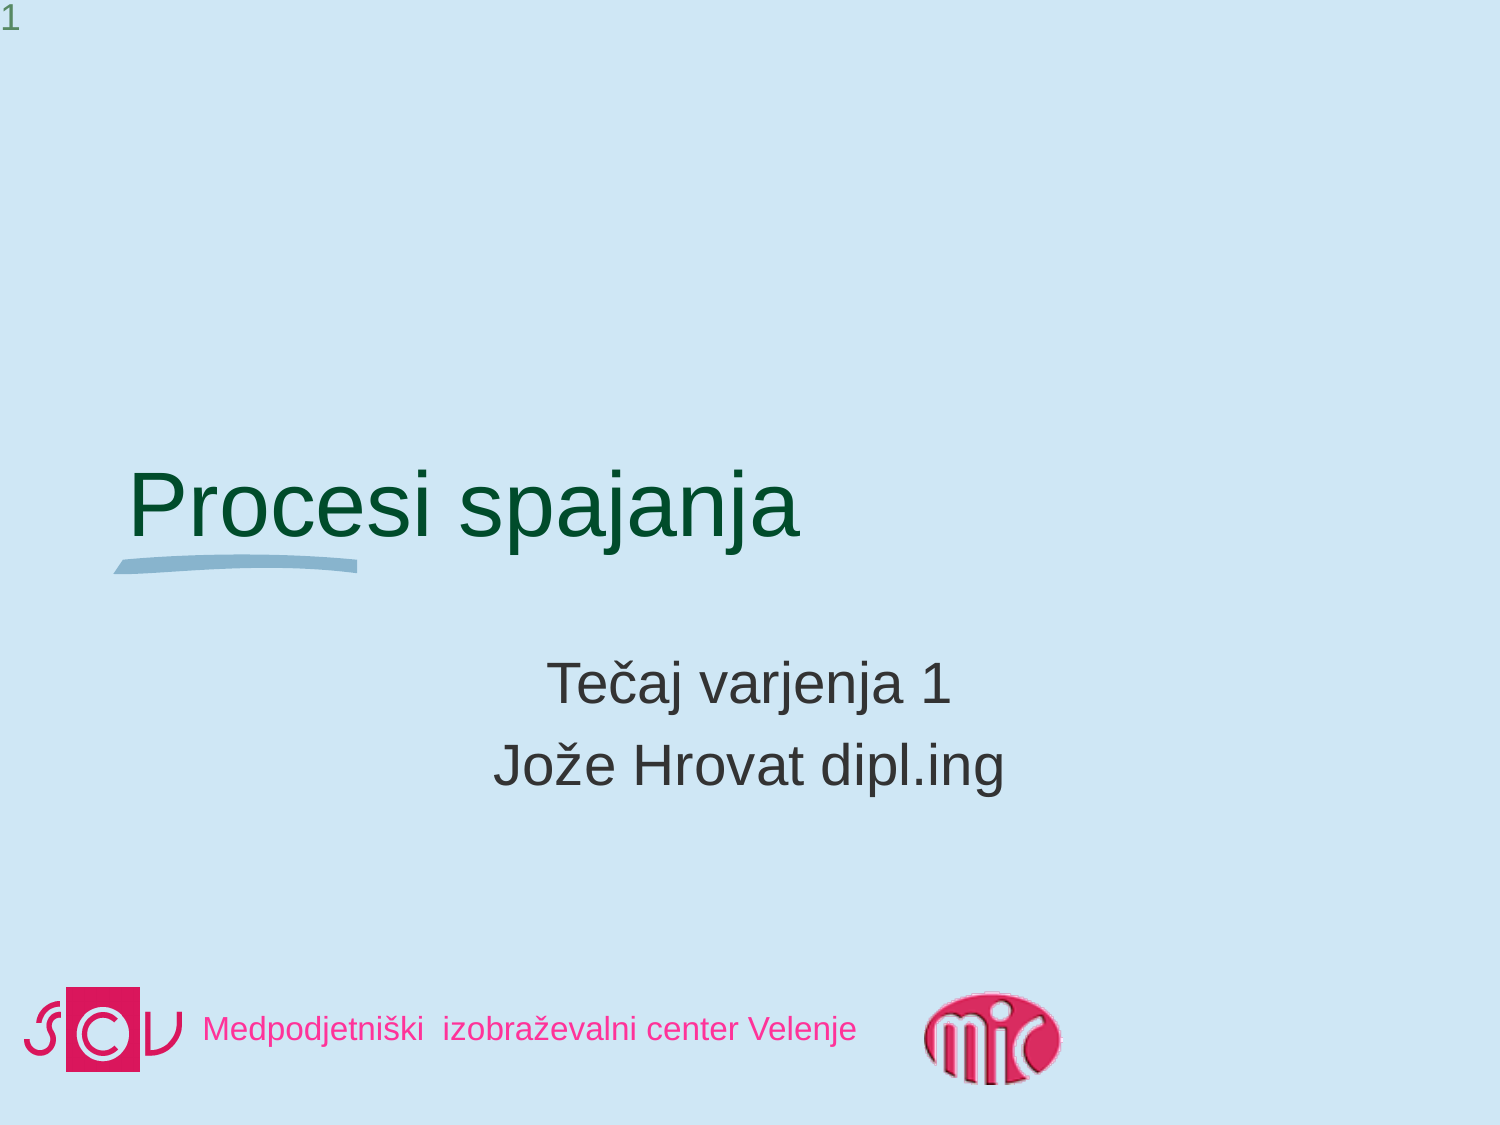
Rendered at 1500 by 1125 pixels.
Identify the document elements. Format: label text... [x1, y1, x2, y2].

title Procesi spajanja [112, 375, 1388, 563]
subtitle Tečaj varjenja 1 Jože Hrovat dipl.ing [225, 637, 1275, 925]
picture [24, 987, 182, 1072]
picture [924, 987, 1063, 1085]
